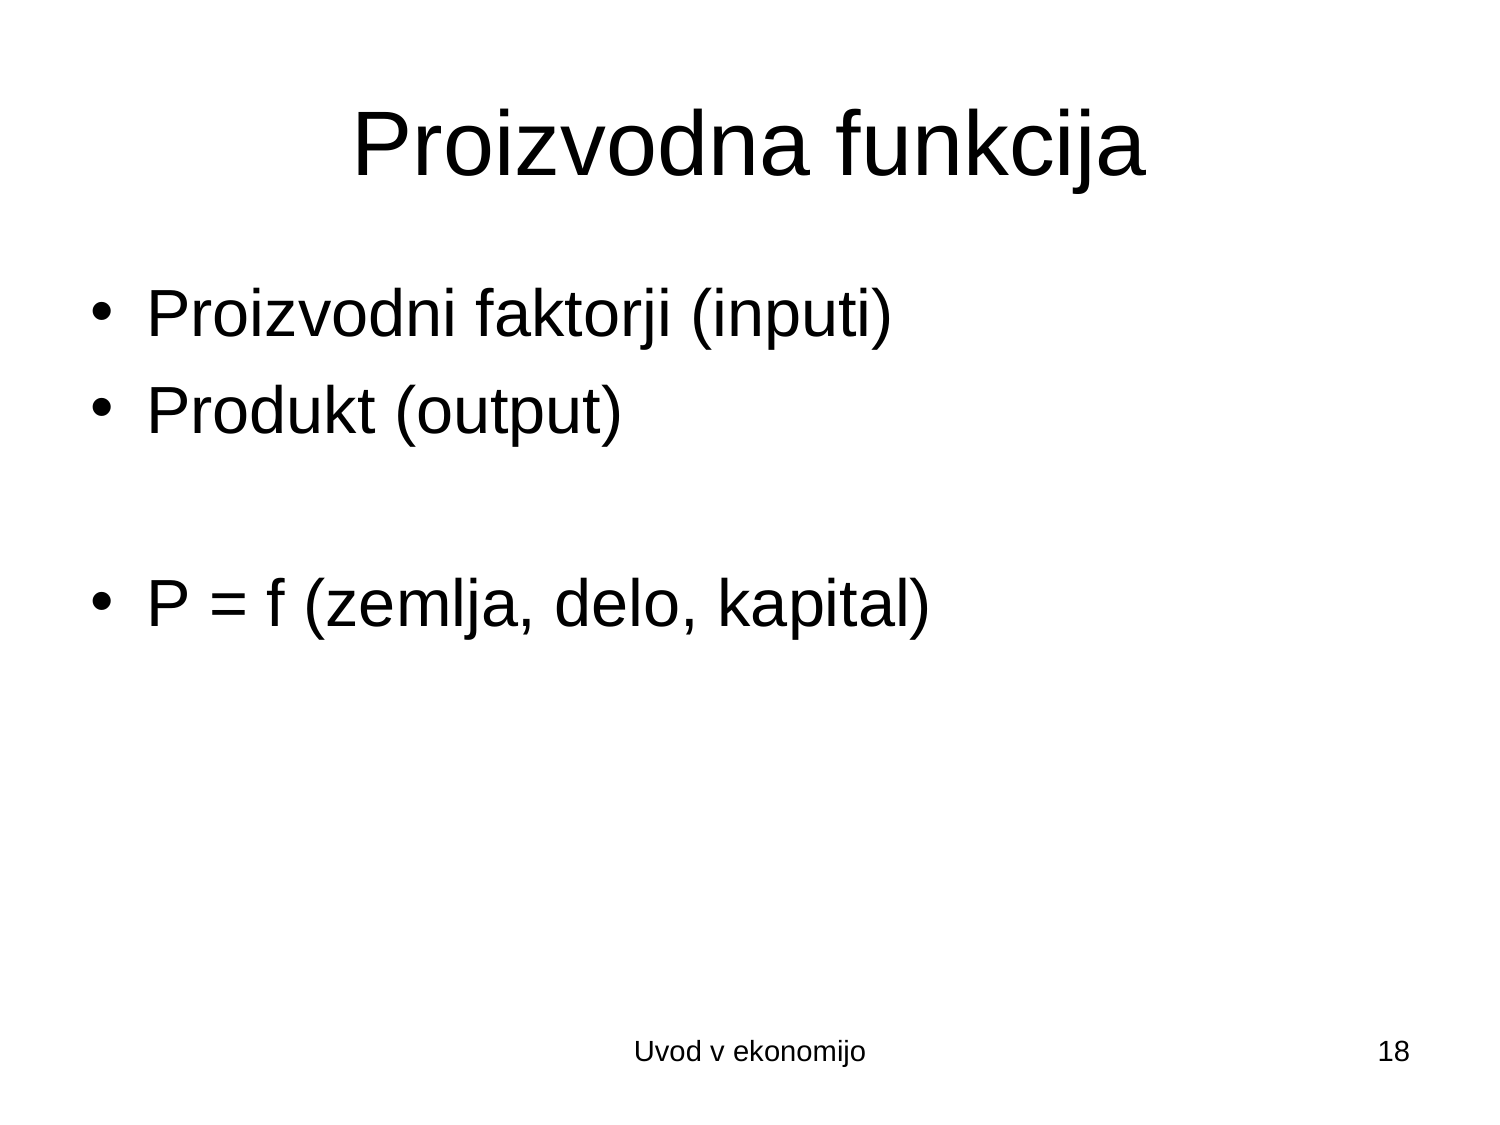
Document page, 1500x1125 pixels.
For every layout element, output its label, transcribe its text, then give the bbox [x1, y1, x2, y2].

title Proizvodna funkcija [75, 45, 1426, 233]
text_box <number> [1074, 1024, 1426, 1103]
text_box Uvod v ekonomijo [512, 1024, 988, 1103]
list Proizvodni faktorji (inputi) Produkt (output) P = f (zemlja, delo, kapital) [75, 262, 1426, 1006]
